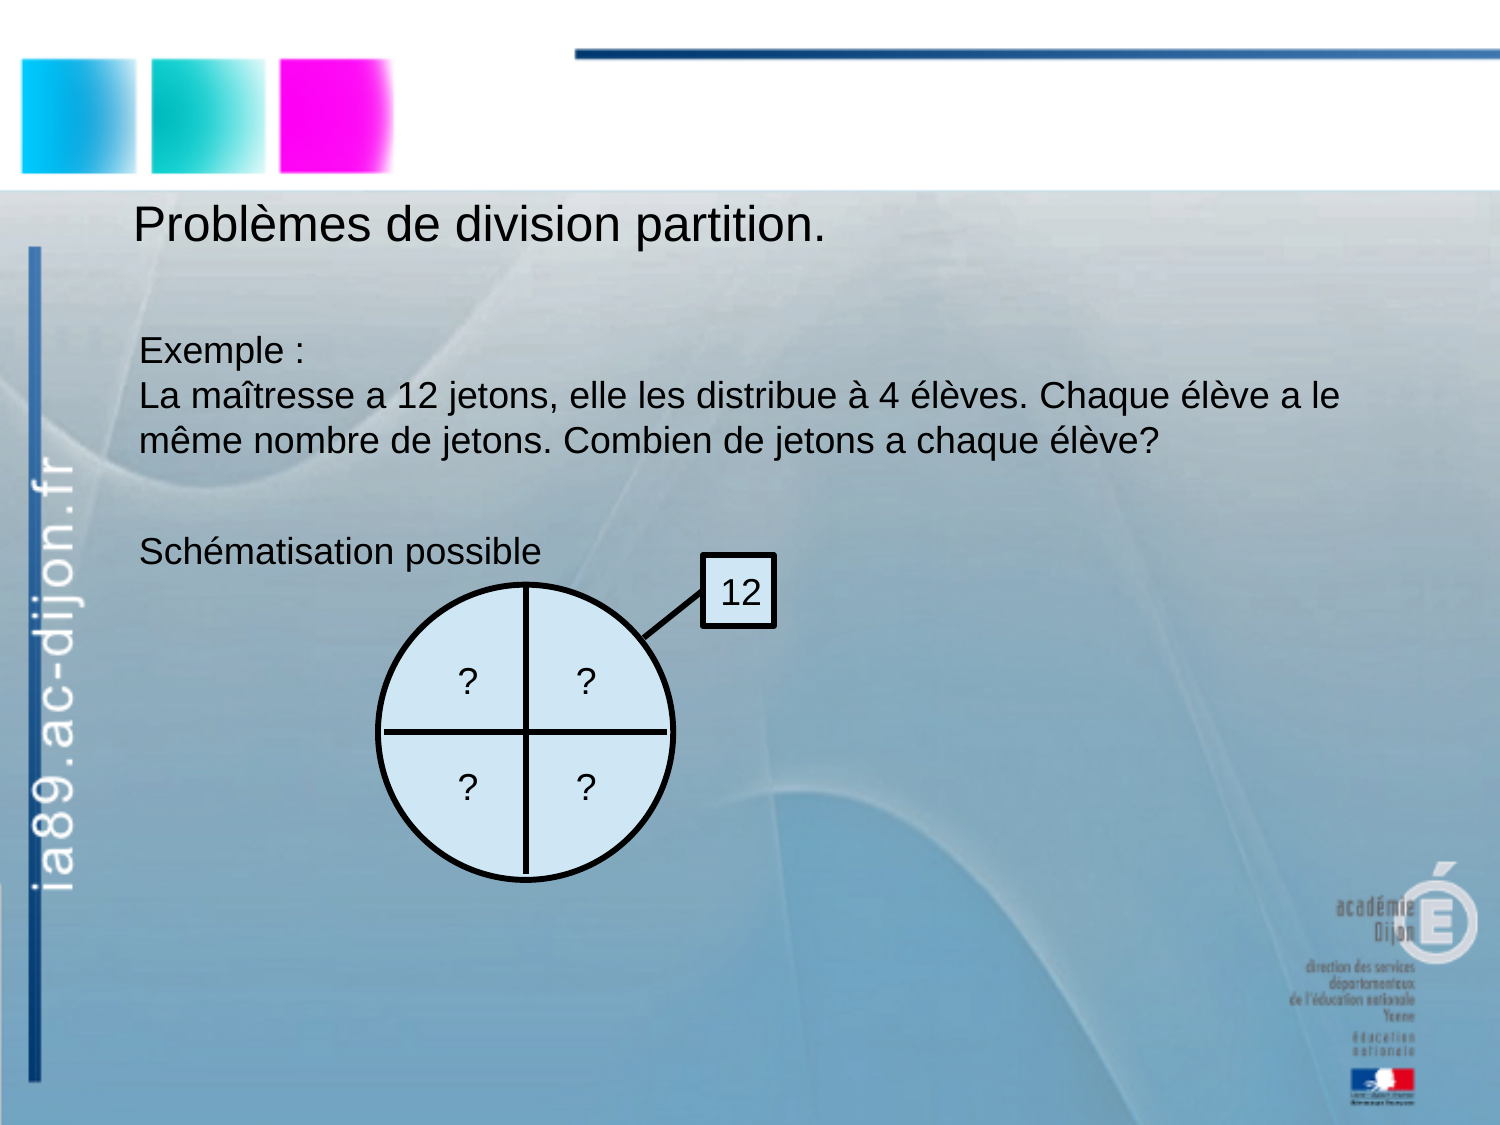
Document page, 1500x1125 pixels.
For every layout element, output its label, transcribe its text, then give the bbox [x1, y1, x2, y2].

text_box Schématisation possible [123, 519, 1412, 591]
text_box 12 [702, 555, 774, 626]
text_box ? [561, 755, 632, 816]
text_box [377, 584, 674, 880]
picture [0, 0, 1500, 1125]
text_box ? [561, 649, 632, 710]
text_box Problèmes de division partition. [118, 184, 1439, 259]
text_box Exemple : La maîtresse a 12 jetons, elle les distribue à 4 élèves. Chaque élève a le même nombre de jetons. Combien de jetons a chaque élève? [124, 318, 1412, 508]
text_box ? [442, 649, 514, 710]
text_box ? [442, 755, 514, 816]
